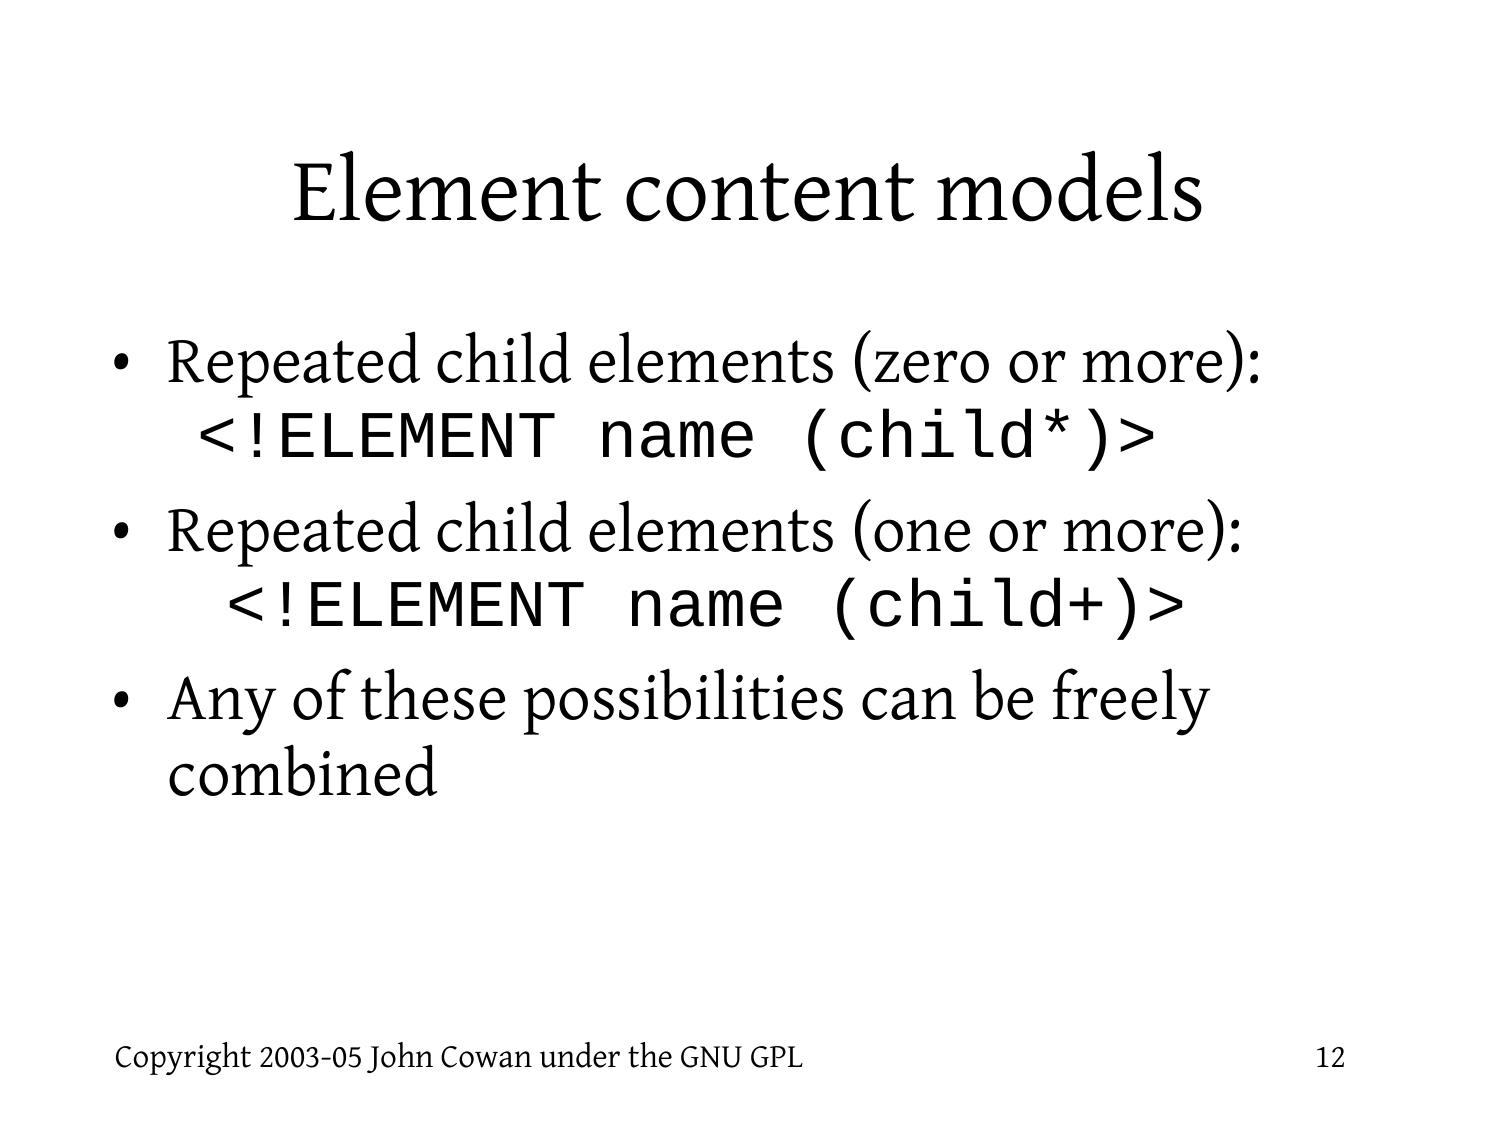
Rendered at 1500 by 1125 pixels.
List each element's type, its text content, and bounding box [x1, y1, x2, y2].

list Repeated child elements (zero or more): <!ELEMENT name (child*)> Repeated child elements (one or more): <!ELEMENT name (child+)> Any of these possibilities can be freely combined [112, 324, 1387, 1125]
title Element content models [112, 62, 1387, 324]
